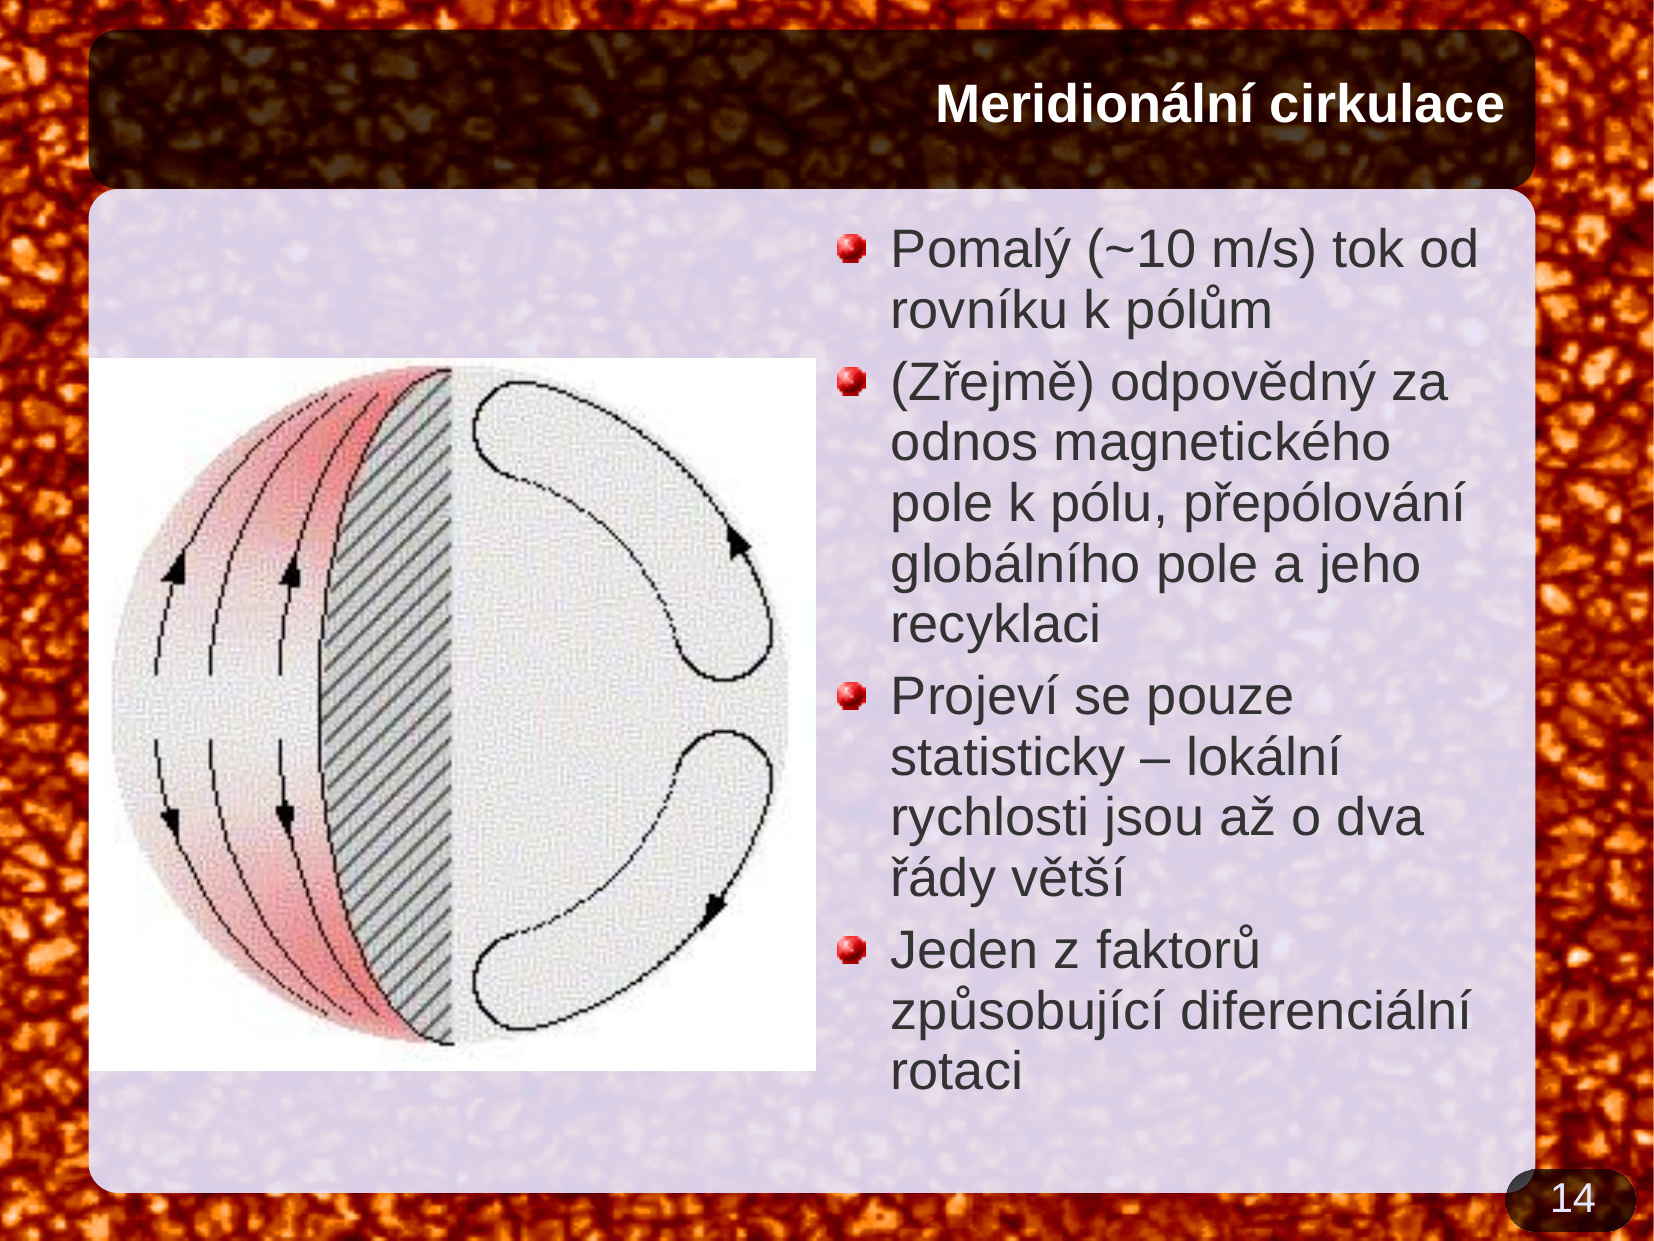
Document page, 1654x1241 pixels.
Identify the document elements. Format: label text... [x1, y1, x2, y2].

list Pomalý (~10 m/s) tok od rovníku k pólům (Zřejmě) odpovědný za odnos magnetického pole k pólu, přepólování globálního pole a jeho recyklaci Projeví se pouze statisticky – lokální rychlosti jsou až o dva řády větší Jeden z faktorů způsobující diferenciální rotaci [837, 218, 1501, 1164]
title Meridionální cirkulace [118, 59, 1506, 148]
picture [0, 0, 1654, 1241]
